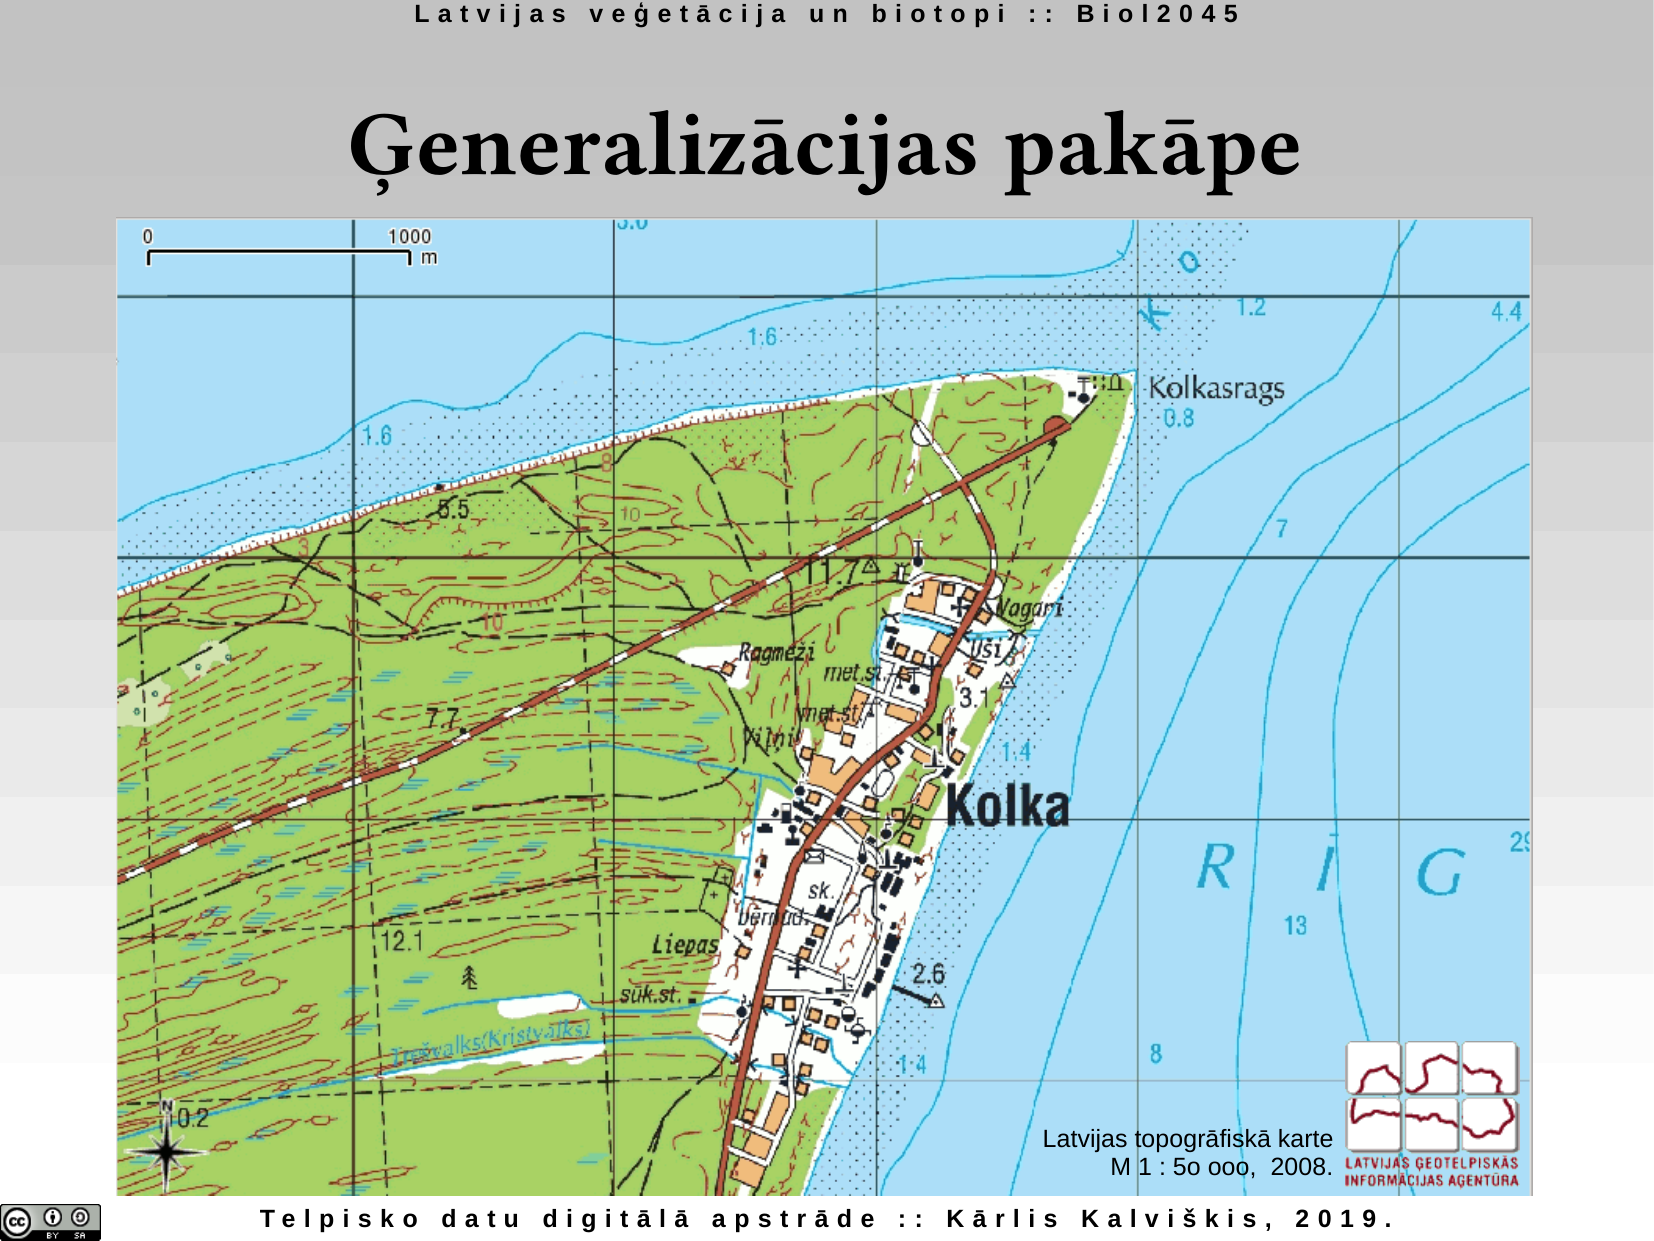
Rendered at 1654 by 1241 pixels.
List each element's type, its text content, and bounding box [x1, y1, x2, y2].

picture [0, 217, 1654, 1241]
text_box Latvijas topogrāfiskā karte M 1 : 5o ooo, 2008. [1042, 1124, 1335, 1181]
title Ģeneralizācijas pakāpe [0, 1, 1654, 287]
